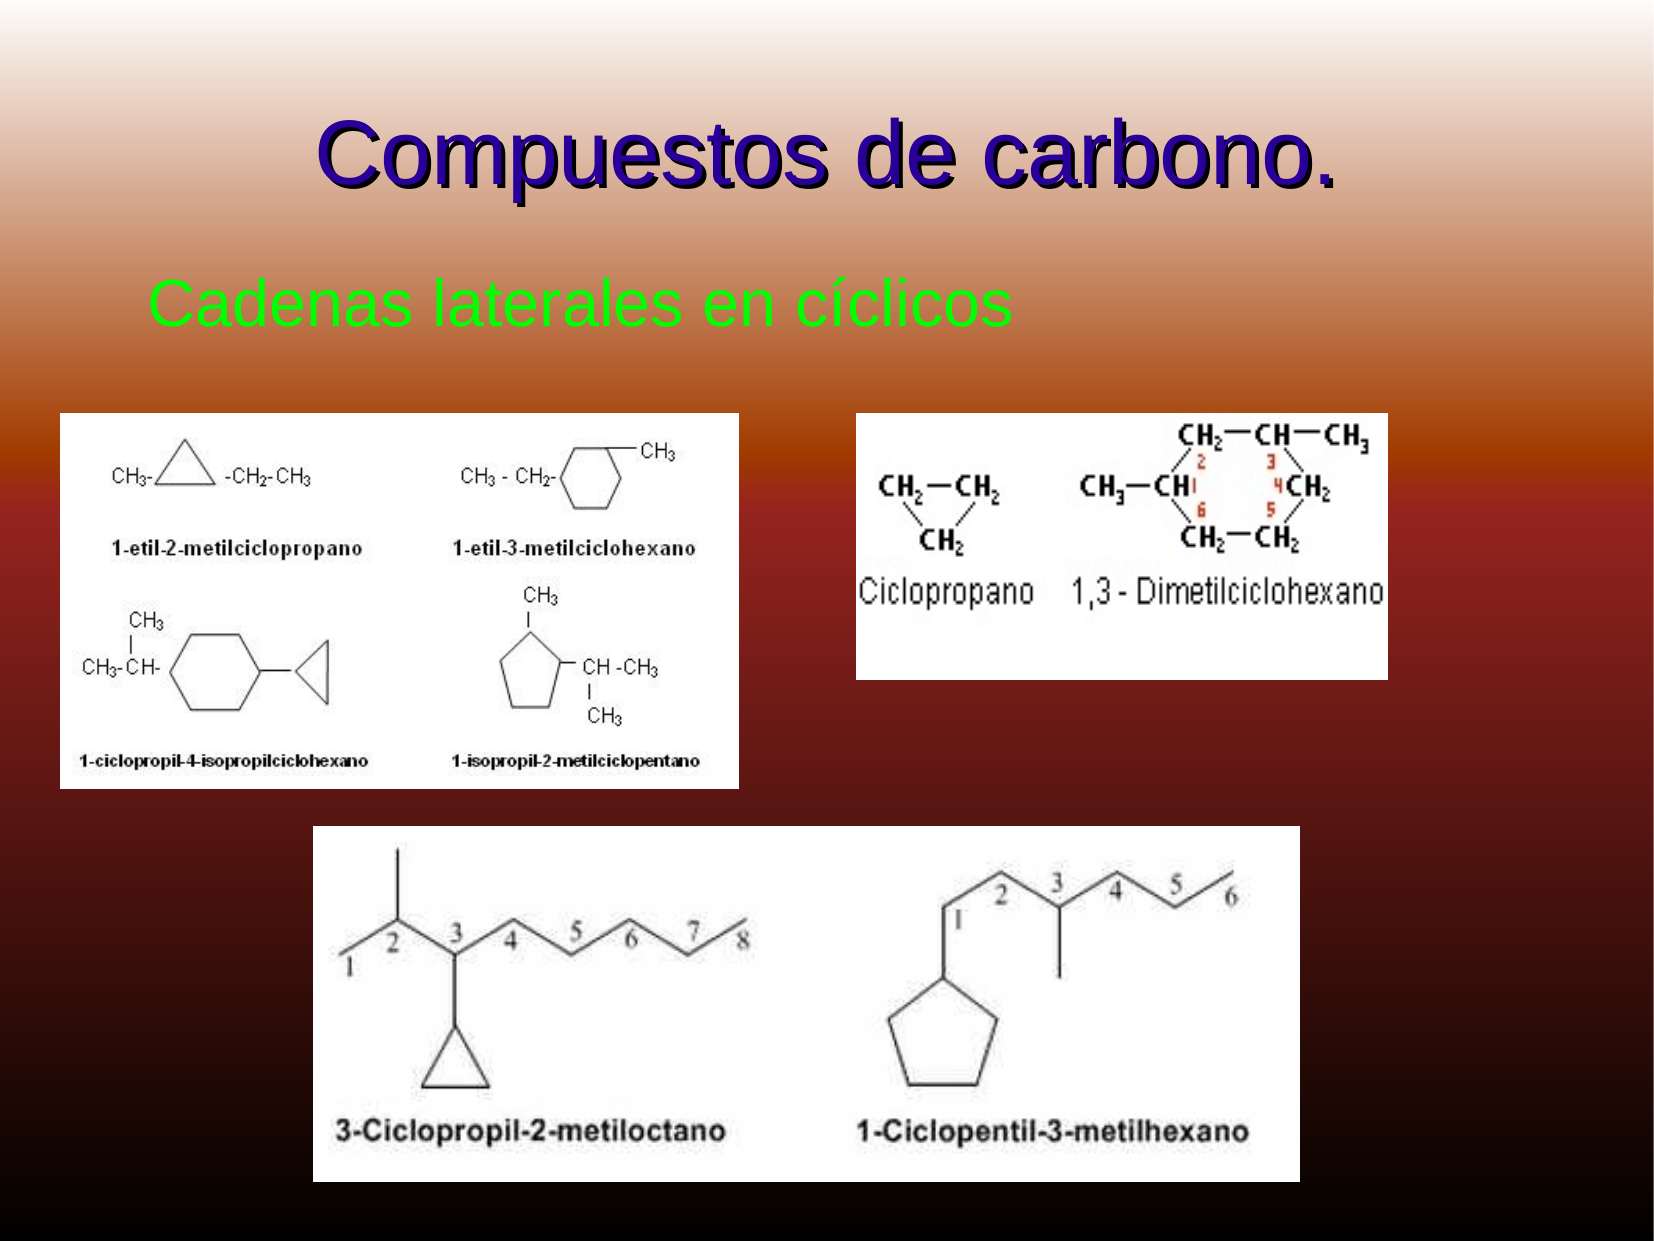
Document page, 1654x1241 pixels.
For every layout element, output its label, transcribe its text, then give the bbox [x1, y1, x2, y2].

title Compuestos de carbono. [82, 49, 1571, 257]
picture [0, 0, 1654, 1241]
list Cadenas laterales en cíclicos [76, 265, 1595, 355]
